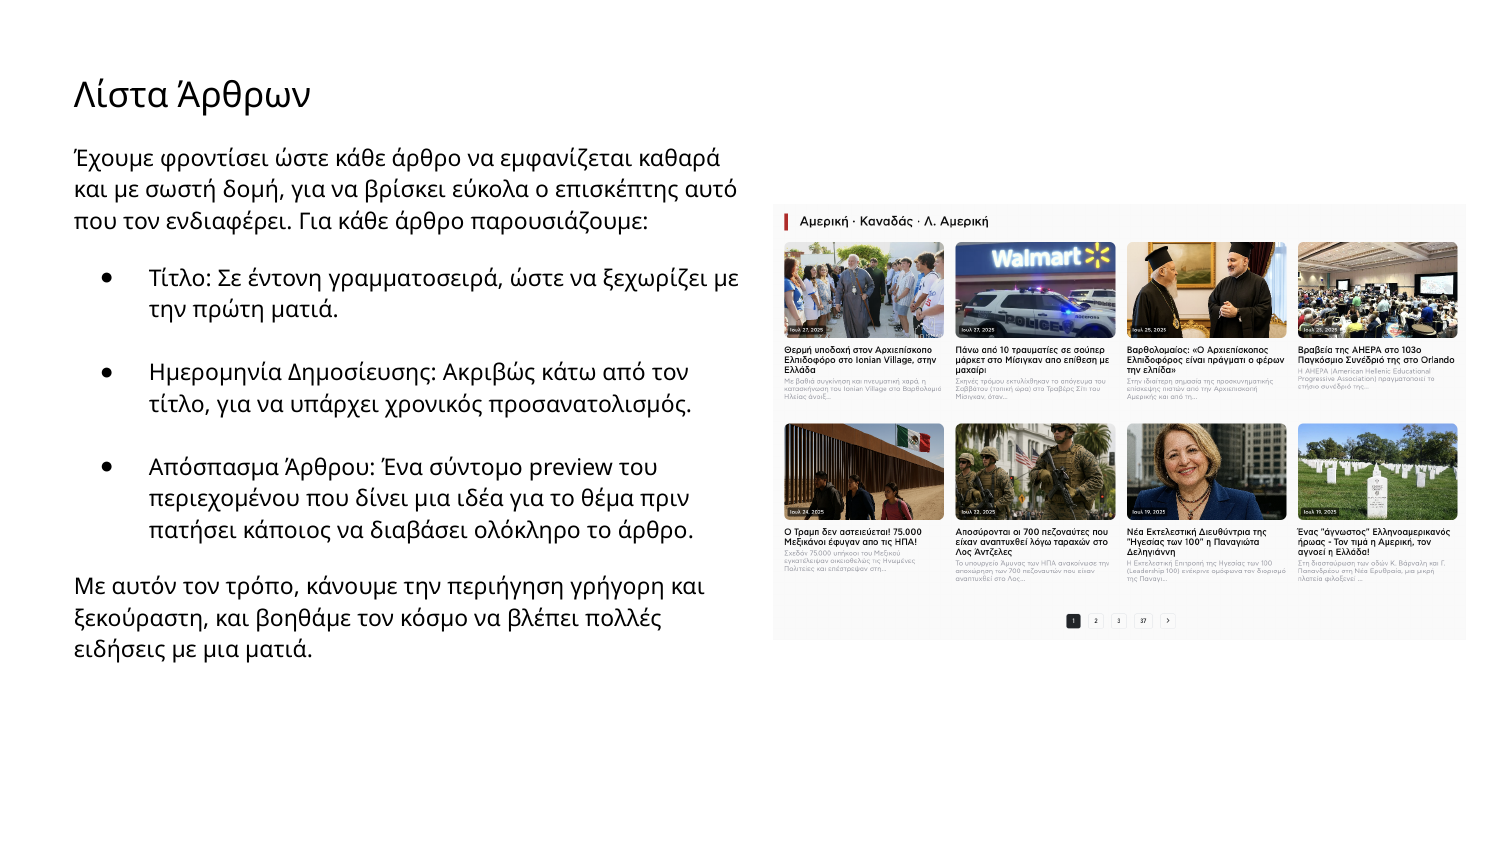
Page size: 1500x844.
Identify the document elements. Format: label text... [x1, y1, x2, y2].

text_box Λίστα Άρθρων Έχουμε φροντίσει ώστε κάθε άρθρο να εμφανίζεται καθαρά και με σωστή δομή, για να βρίσκει εύκολα ο επισκέπτης αυτό που τον ενδιαφέρει. Για κάθε άρθρο παρουσιάζουμε: Τίτλο: Σε έντονη γραμματοσειρά, ώστε να ξεχωρίζει με την πρώτη ματιά. Ημερομηνία Δημοσίευσης: Ακριβώς κάτω από τον τίτλο, για να υπάρχει χρονικός προσανατολισμός. Απόσπασμα Άρθρου: Ένα σύντομο preview του περιεχομένου που δίνει μια ιδέα για το θέμα πριν πατήσει κάποιος να διαβάσει ολόκληρο το άρθρο. Με αυτόν τον τρόπο, κάνουμε την περιήγηση γρήγορη και ξεκούραστη, και βοηθάμε τον κόσμο να βλέπει πολλές ειδήσεις με μια ματιά. [58, 50, 758, 678]
picture [773, 204, 1466, 640]
